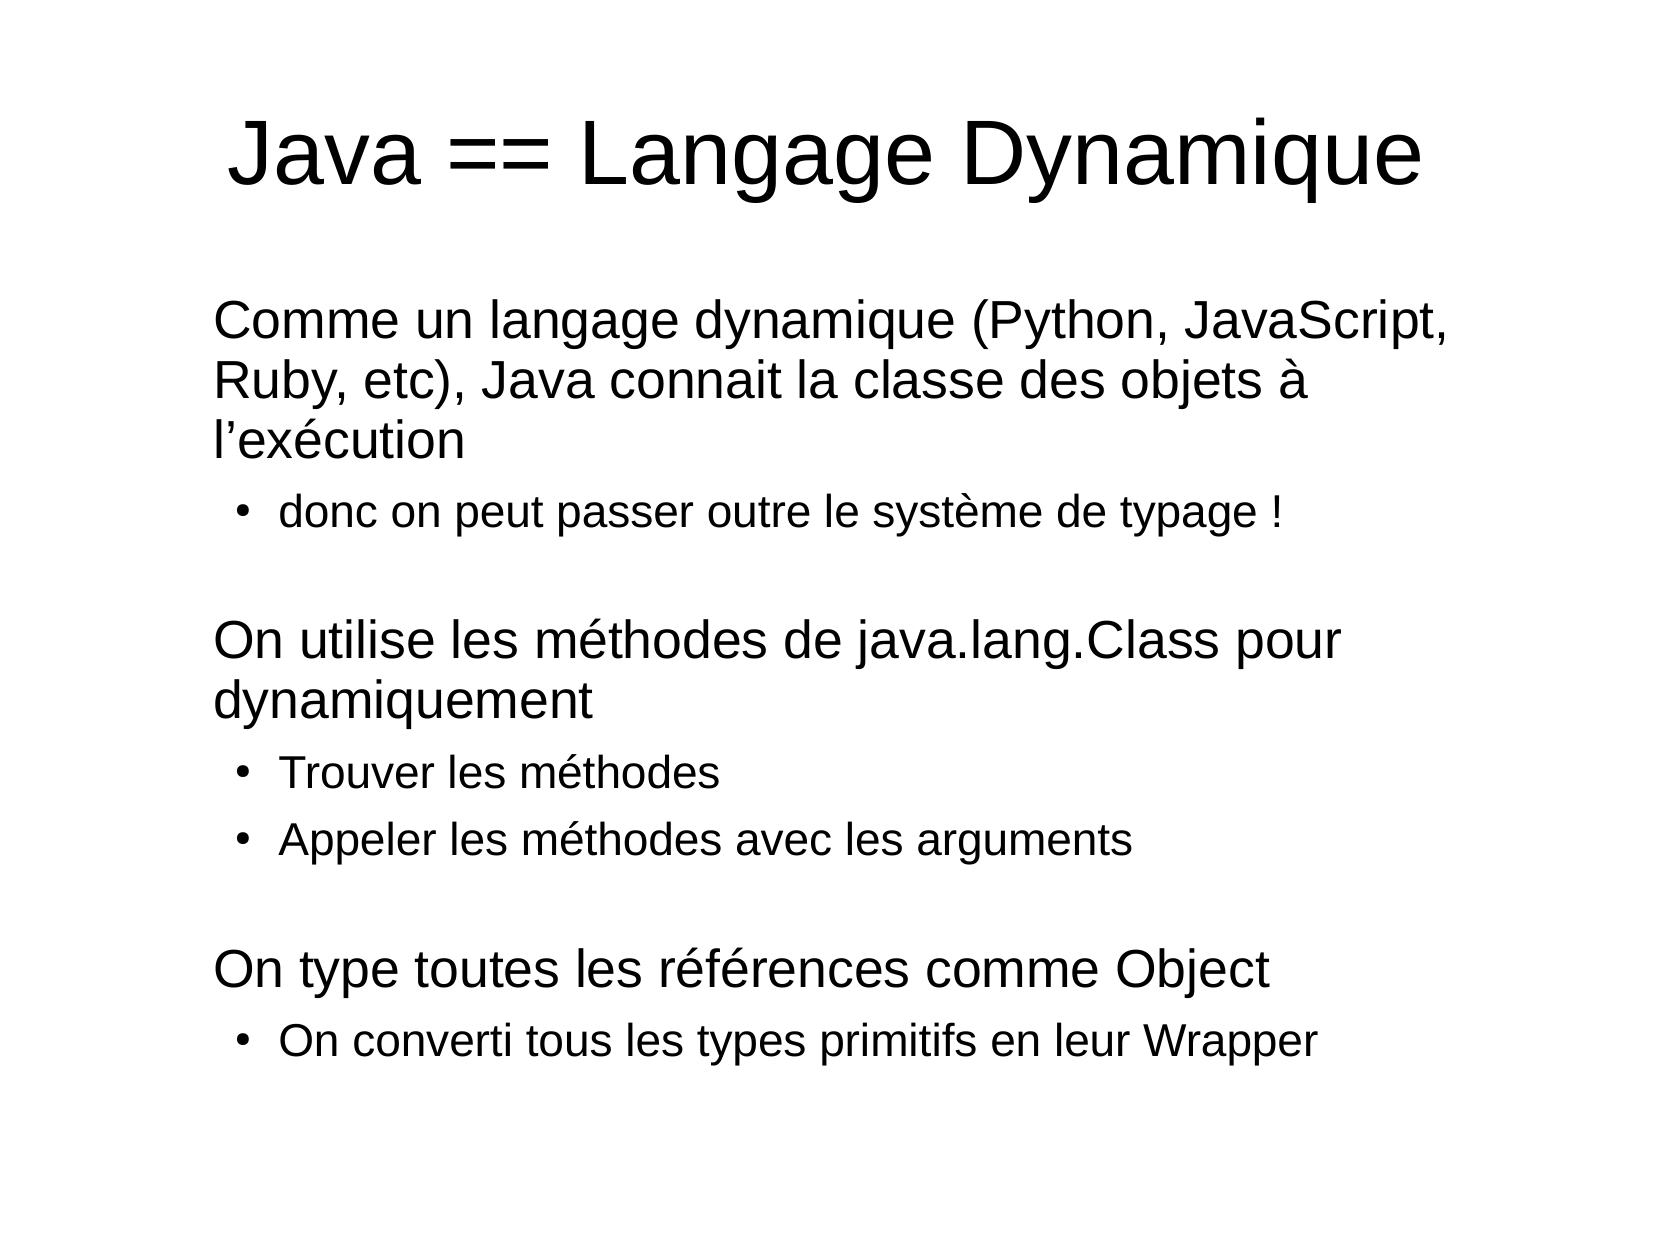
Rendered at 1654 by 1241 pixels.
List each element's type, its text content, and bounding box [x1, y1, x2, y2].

title Java == Langage Dynamique [82, 49, 1571, 257]
list Comme un langage dynamique (Python, JavaScript, Ruby, etc), Java connait la classe des objets à l’exécution donc on peut passer outre le système de typage ! On utilise les méthodes de java.lang.Class pour dynamiquement Trouver les méthodes Appeler les méthodes avec les arguments On type toutes les références comme Object On converti tous les types primitifs en leur Wrapper [82, 290, 1571, 1126]
